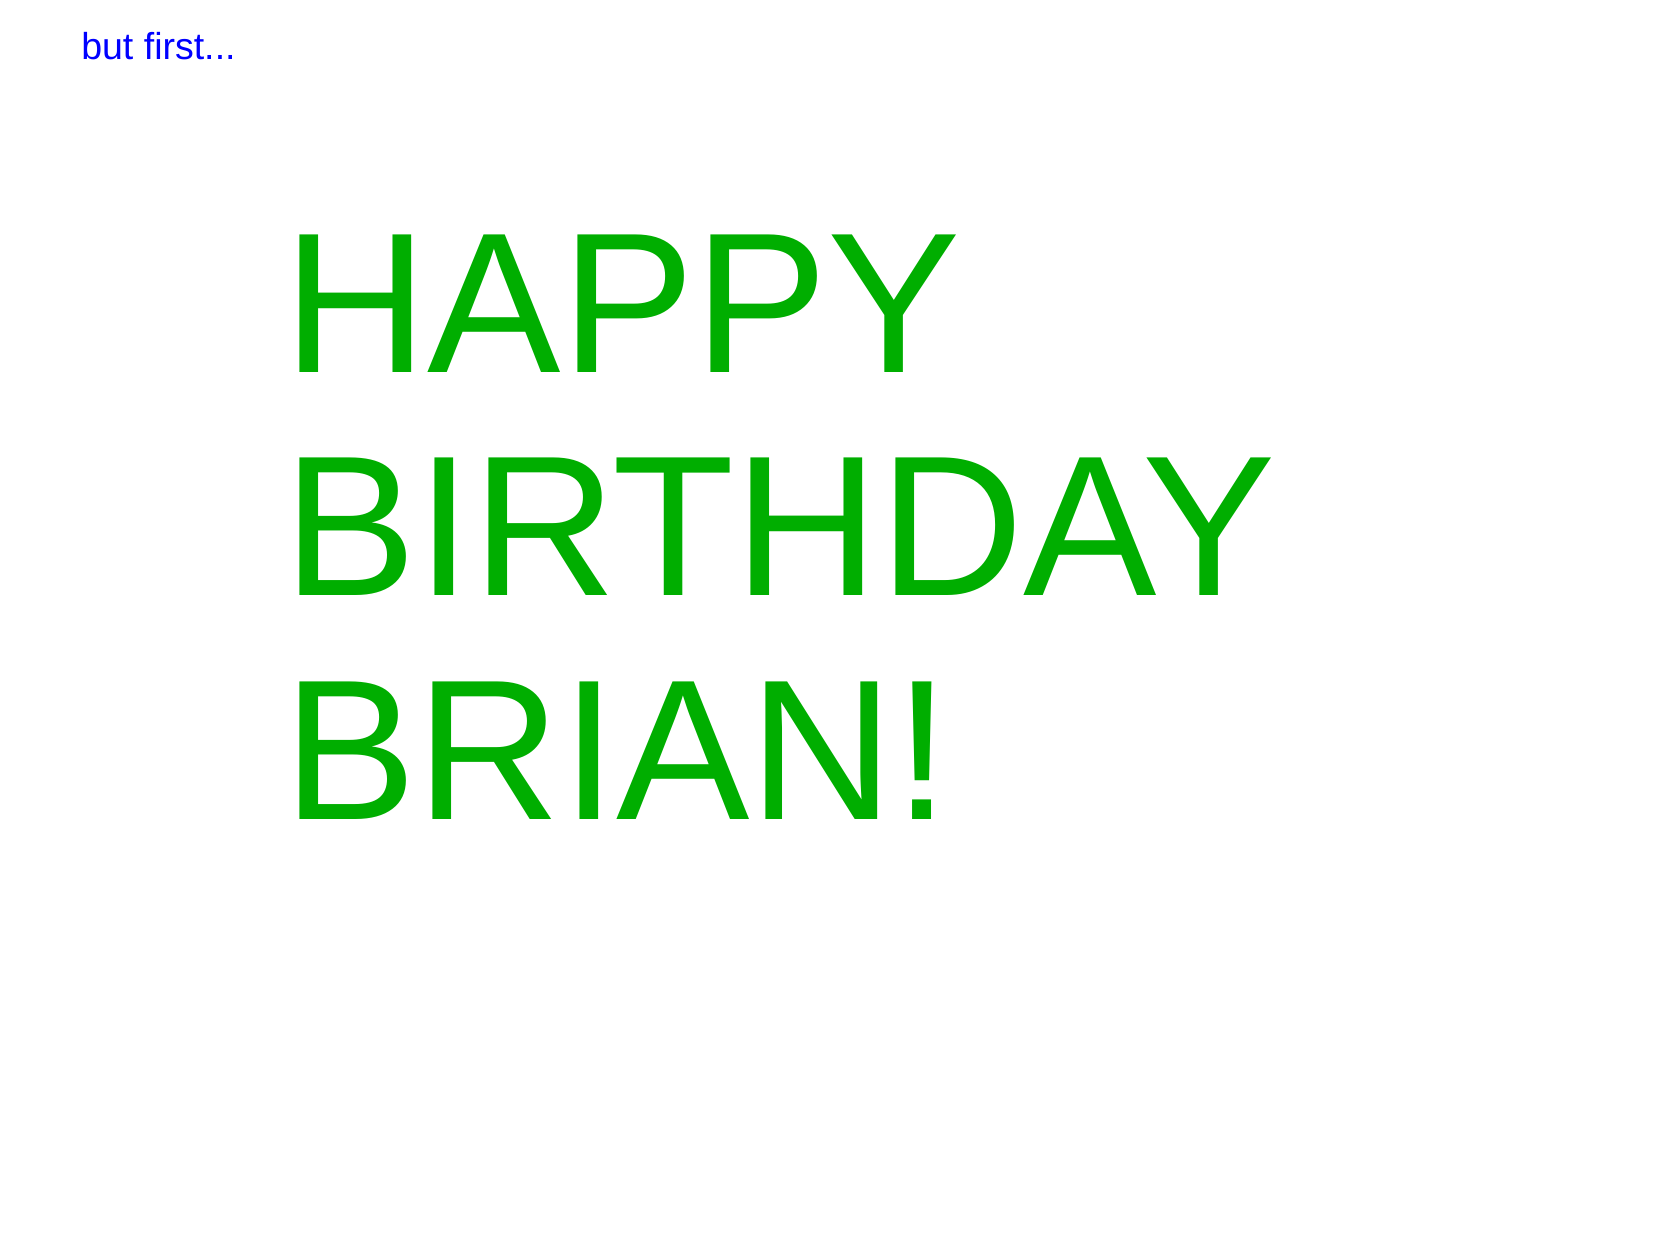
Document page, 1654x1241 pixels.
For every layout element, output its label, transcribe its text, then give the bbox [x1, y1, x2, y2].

text_box but first... [66, 17, 709, 75]
text_box HAPPY BIRTHDAY BRIAN! [268, 183, 1452, 870]
